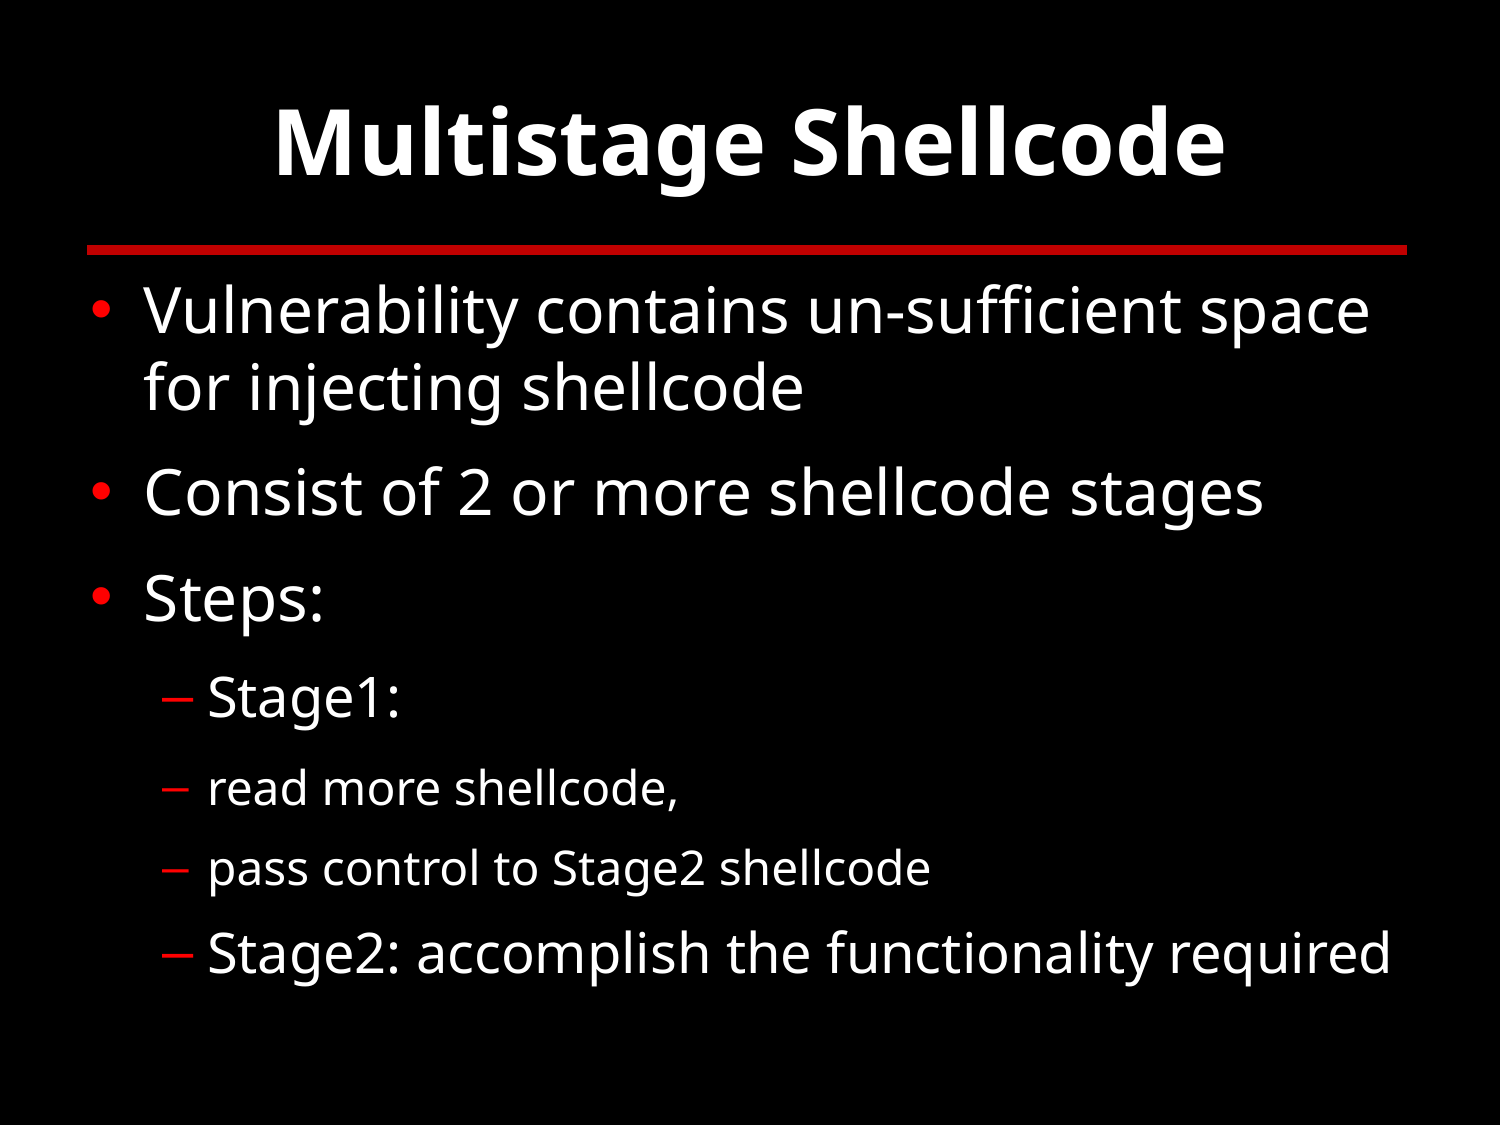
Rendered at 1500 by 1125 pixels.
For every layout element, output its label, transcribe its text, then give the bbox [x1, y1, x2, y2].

list Vulnerability contains un-sufficient space for injecting shellcode Consist of 2 or more shellcode stages Steps: Stage1: read more shellcode, pass control to Stage2 shellcode Stage2: accomplish the functionality required [75, 262, 1425, 1005]
title Multistage Shellcode [75, 45, 1425, 233]
